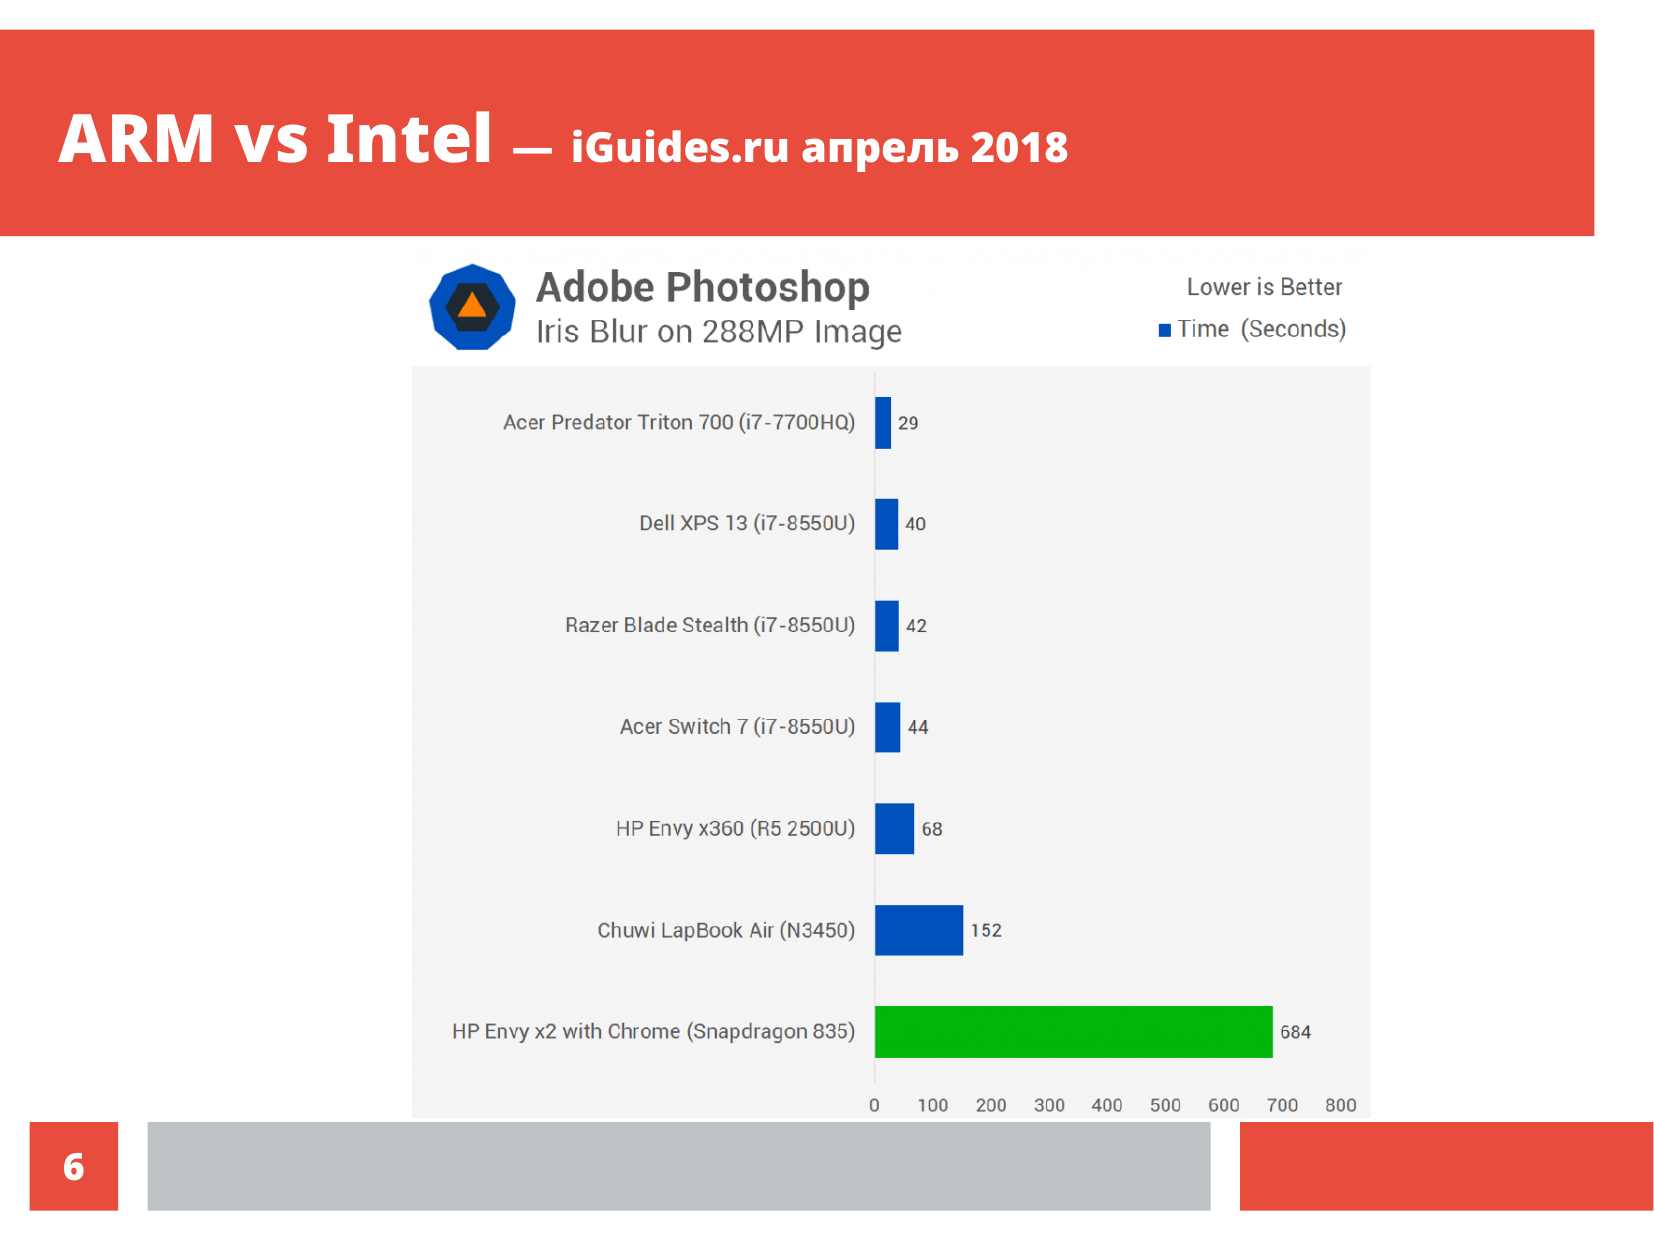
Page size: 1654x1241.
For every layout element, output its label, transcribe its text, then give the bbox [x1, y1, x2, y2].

title ARM vs Intel — iGuides.ru апрель 2018 [59, 91, 1595, 162]
picture [412, 247, 1371, 1118]
